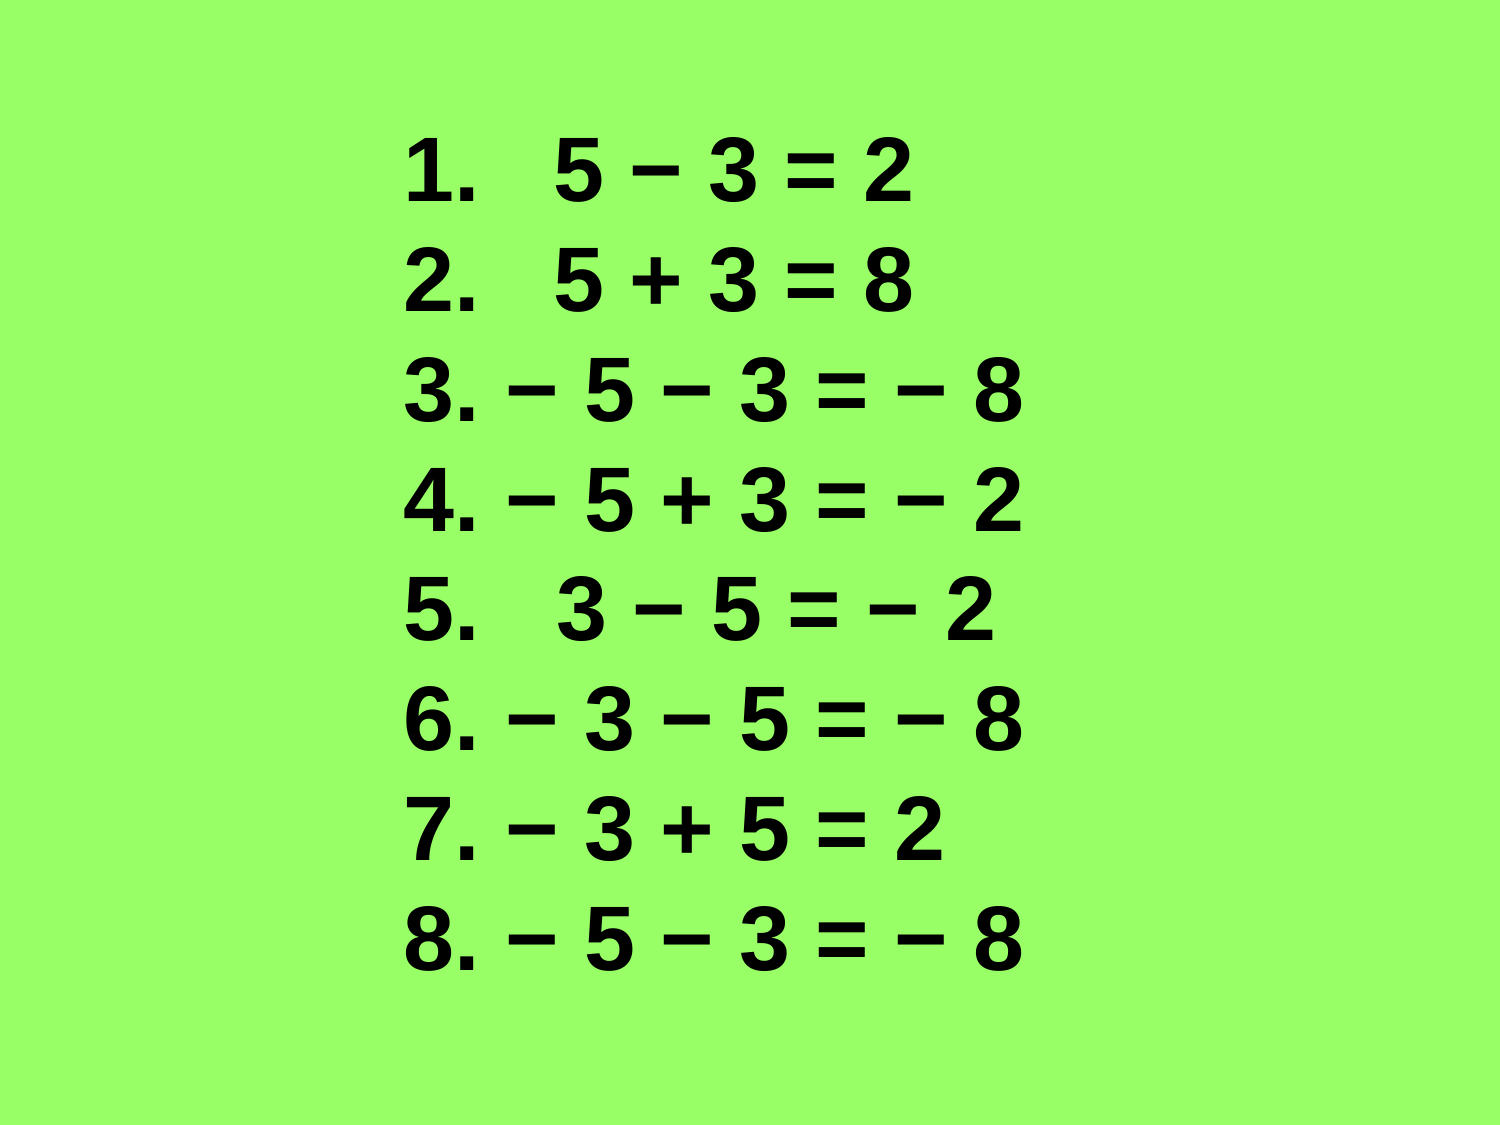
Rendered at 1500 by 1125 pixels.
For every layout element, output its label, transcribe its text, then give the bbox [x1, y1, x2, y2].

text_box 5 − 3 = 2 5 + 3 = 8 − 5 − 3 = − 8 − 5 + 3 = − 2 3 − 5 = − 2 − 3 − 5 = − 8 − 3 + 5 = 2 − 5 − 3 = − 8 [88, 101, 1424, 997]
